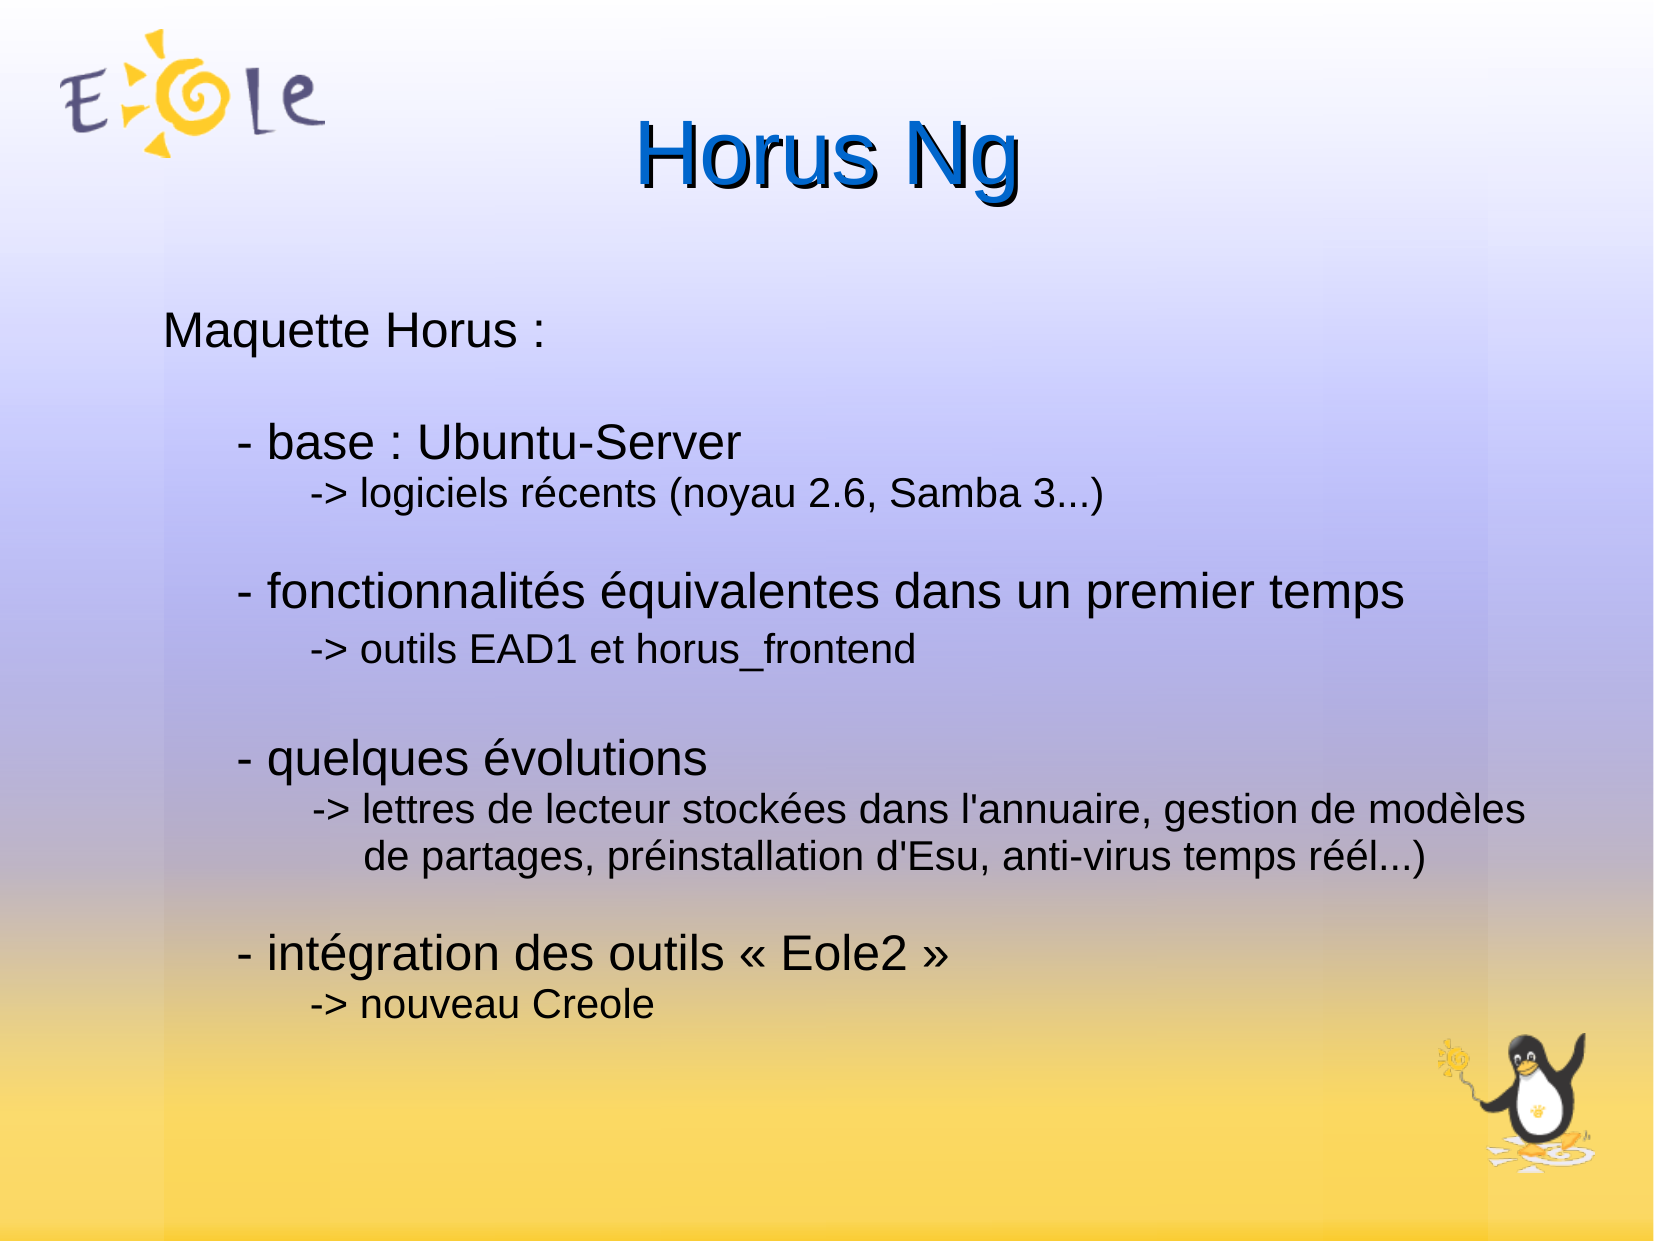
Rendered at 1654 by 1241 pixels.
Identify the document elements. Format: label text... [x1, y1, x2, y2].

title Horus Ng [82, 49, 1571, 257]
picture [0, 0, 1654, 1241]
text_box Maquette Horus : - base : Ubuntu-Server -> logiciels récents (noyau 2.6, Samba 3...) - fonctionnalités équivalentes dans un premier temps -> outils EAD1 et horus_frontend - quelques évolutions -> lettres de lecteur stockées dans l'annuaire, gestion de modèles de partages, préinstallation d'Esu, anti-virus temps réél...) - intégration des outils « Eole2 » -> nouveau Creole [147, 295, 1565, 1119]
